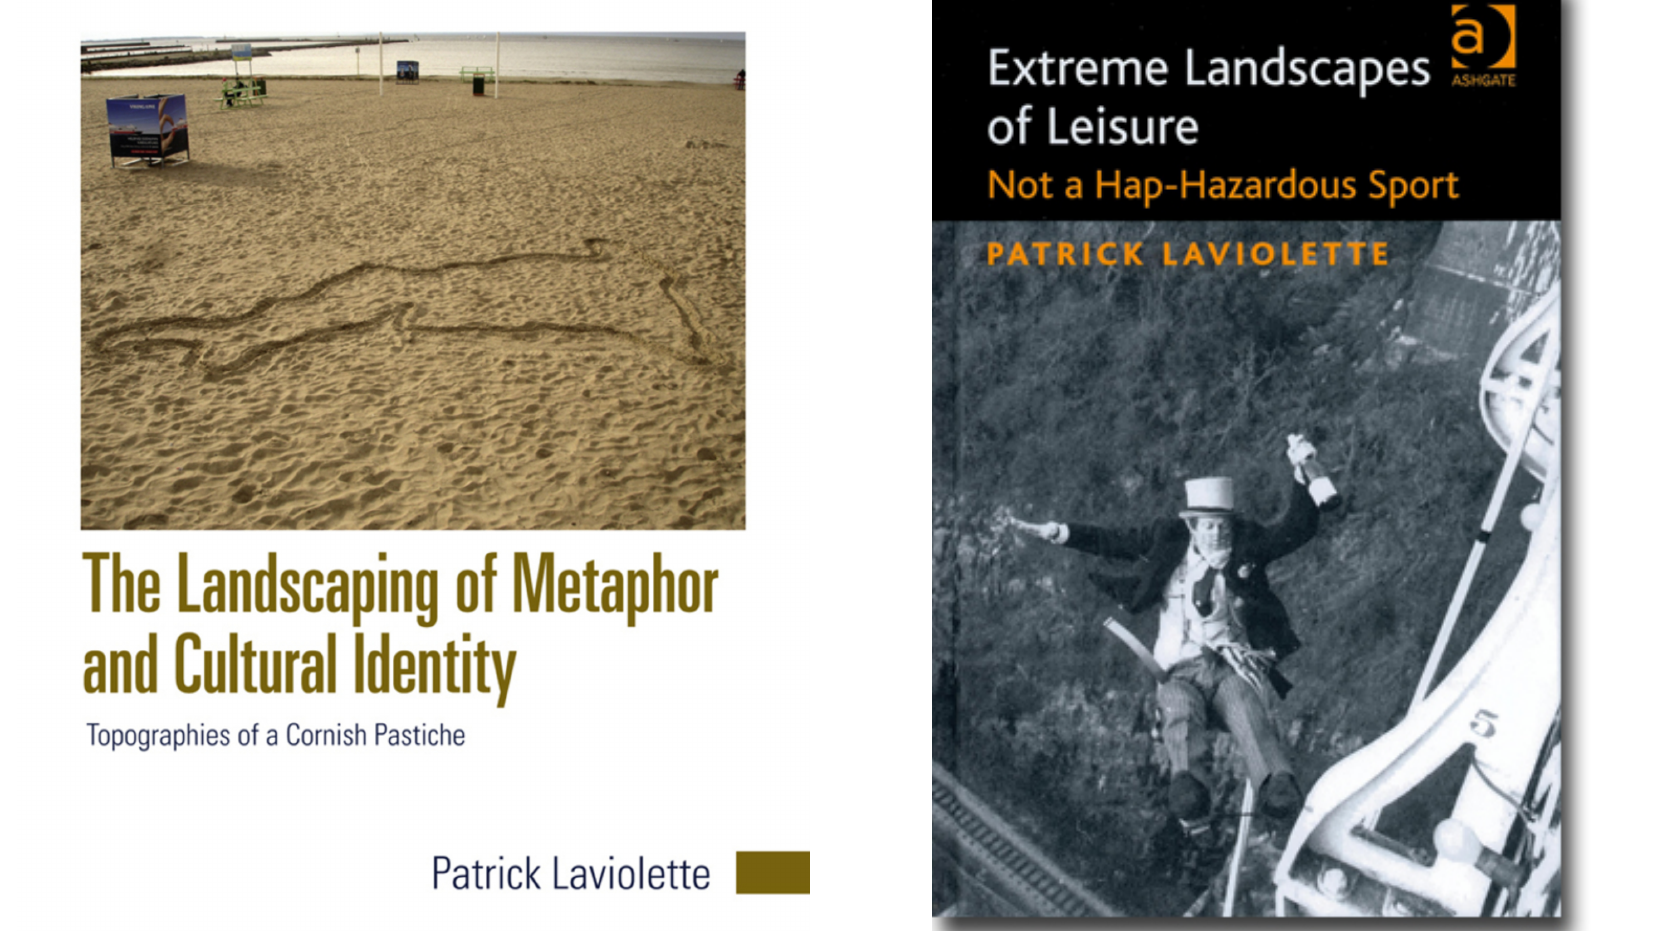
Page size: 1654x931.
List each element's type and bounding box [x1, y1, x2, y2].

picture [932, 0, 1593, 931]
picture [17, 0, 810, 931]
